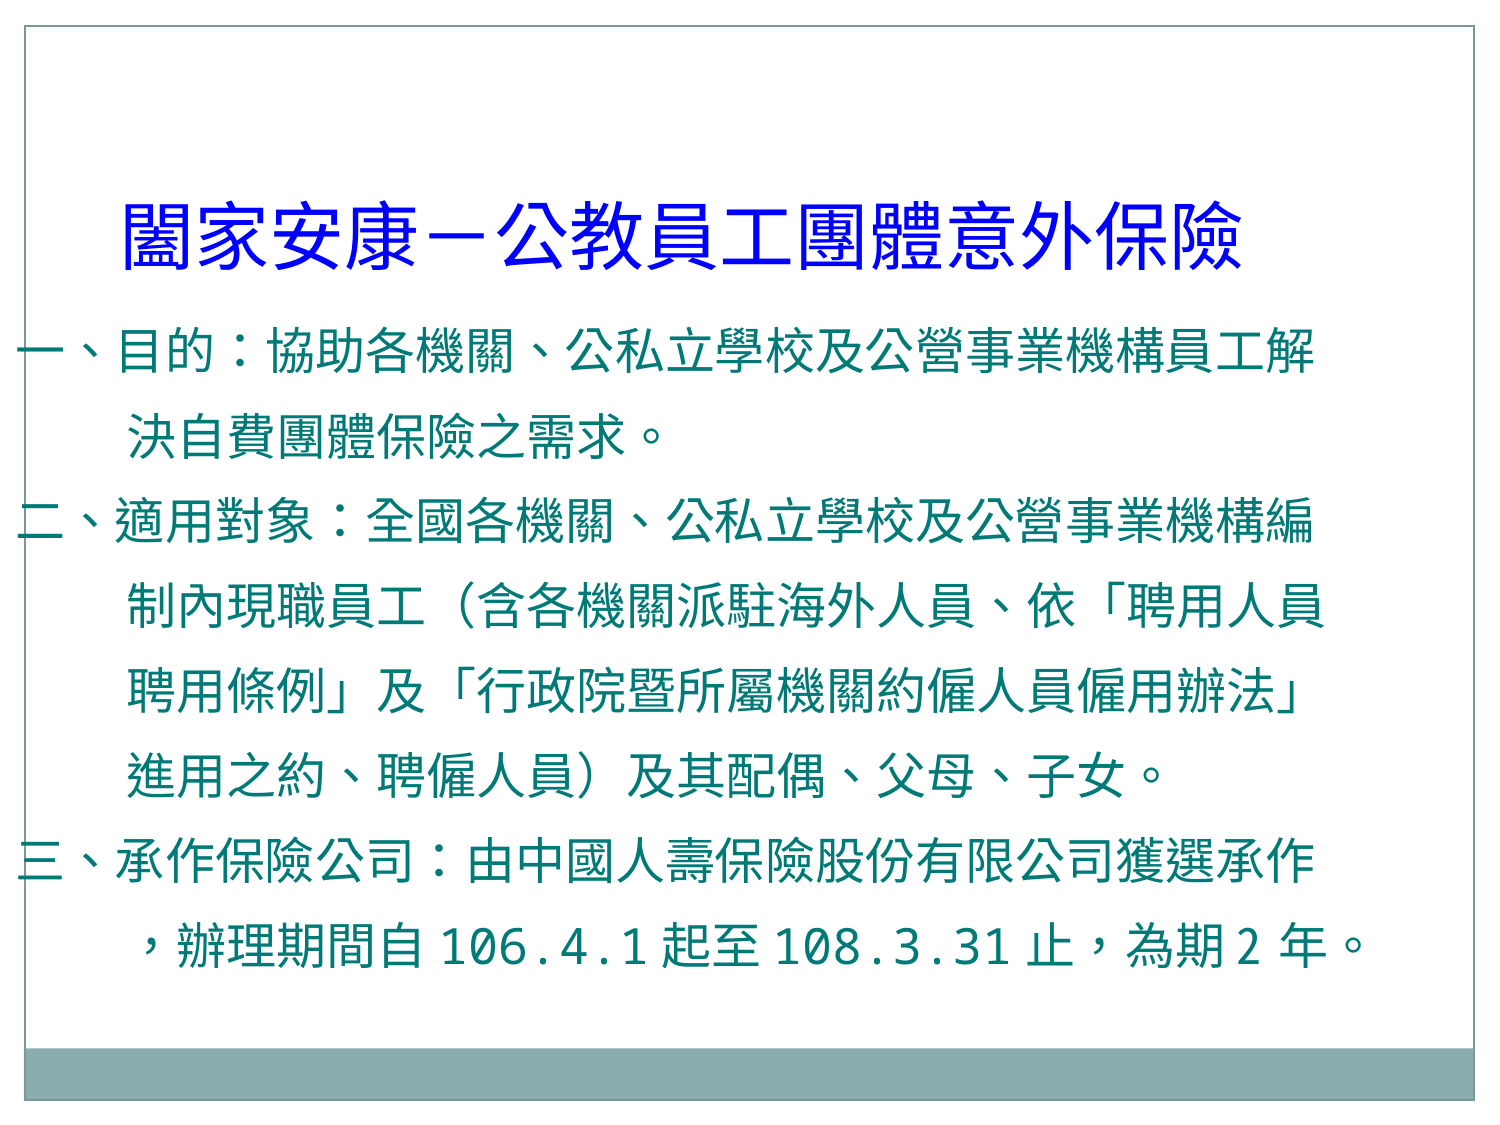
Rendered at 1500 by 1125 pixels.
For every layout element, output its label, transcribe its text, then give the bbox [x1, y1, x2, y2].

list 一、目的：協助各機關、公私立學校及公營事業機構員工解 決自費團體保險之需求。 二、適用對象：全國各機關、公私立學校及公營事業機構編 制內現職員工（含各機關派駐海外人員、依「聘用人員 聘用條例」及「行政院暨所屬機關約僱人員僱用辦法」 進用之約、聘僱人員）及其配偶、父母、子女。 三、承作保險公司：由中國人壽保險股份有限公司獲選承作 ，辦理期間自106.4.1起至108.3.31止，為期2年。 [0, 312, 1402, 1083]
title 闔家安康－公教員工團體意外保險 [0, 99, 1402, 288]
